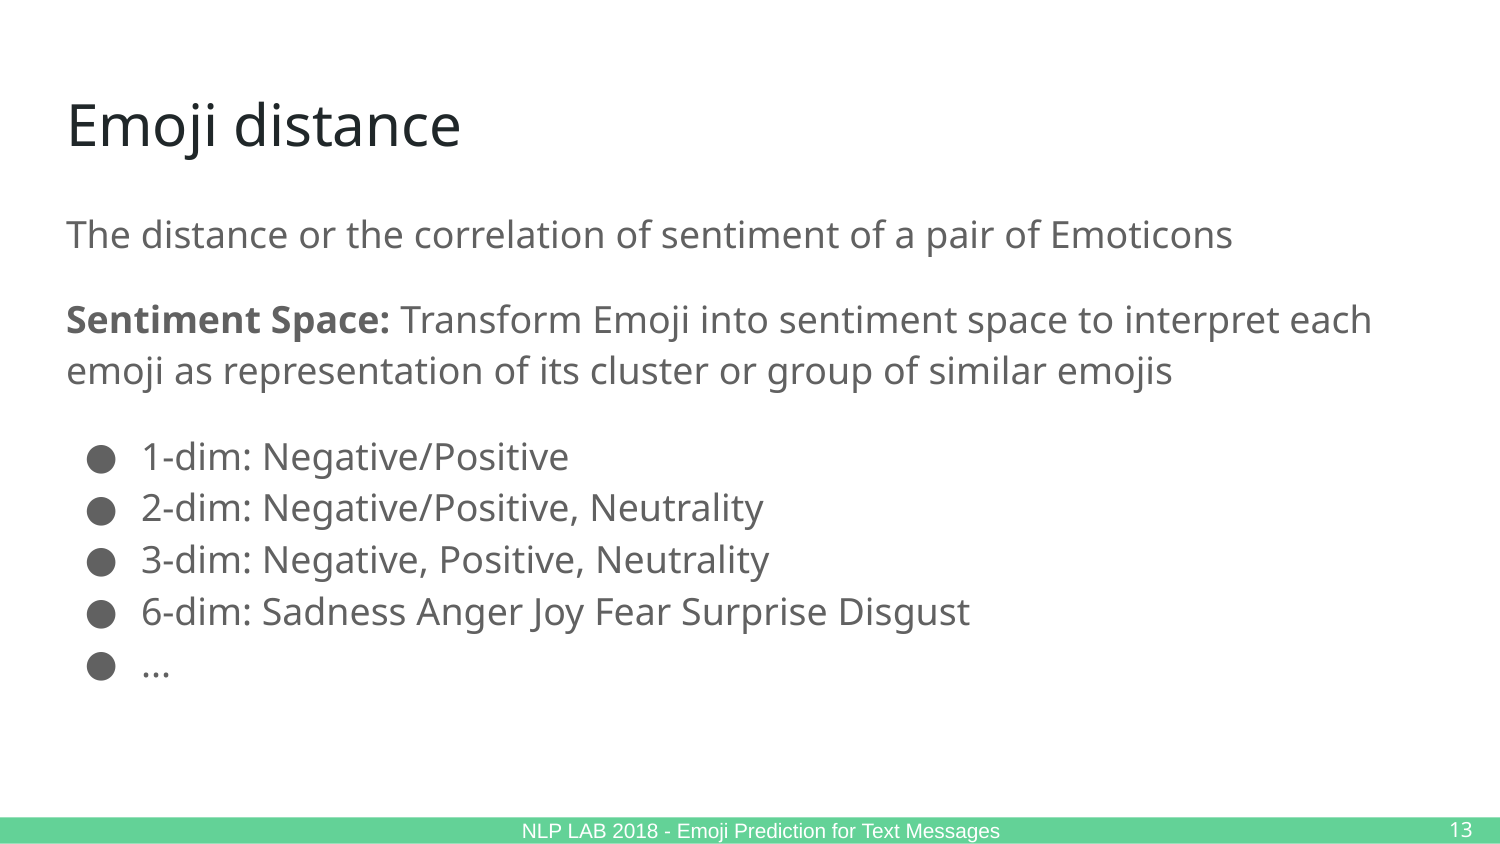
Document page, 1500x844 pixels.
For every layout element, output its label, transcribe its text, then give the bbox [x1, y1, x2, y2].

title Emoji distance [51, 72, 1449, 167]
list The distance or the correlation of sentiment of a pair of Emoticons Sentiment Space: Transform Emoji into sentiment space to interpret each emoji as representation of its cluster or group of similar emojis 1-dim: Negative/Positive 2-dim: Negative/Positive, Neutrality 3-dim: Negative, Positive, Neutrality 6-dim: Sadness Anger Joy Fear Surprise Disgust ... [51, 189, 1449, 750]
slide_number <Foliennummer> [1397, 811, 1488, 844]
